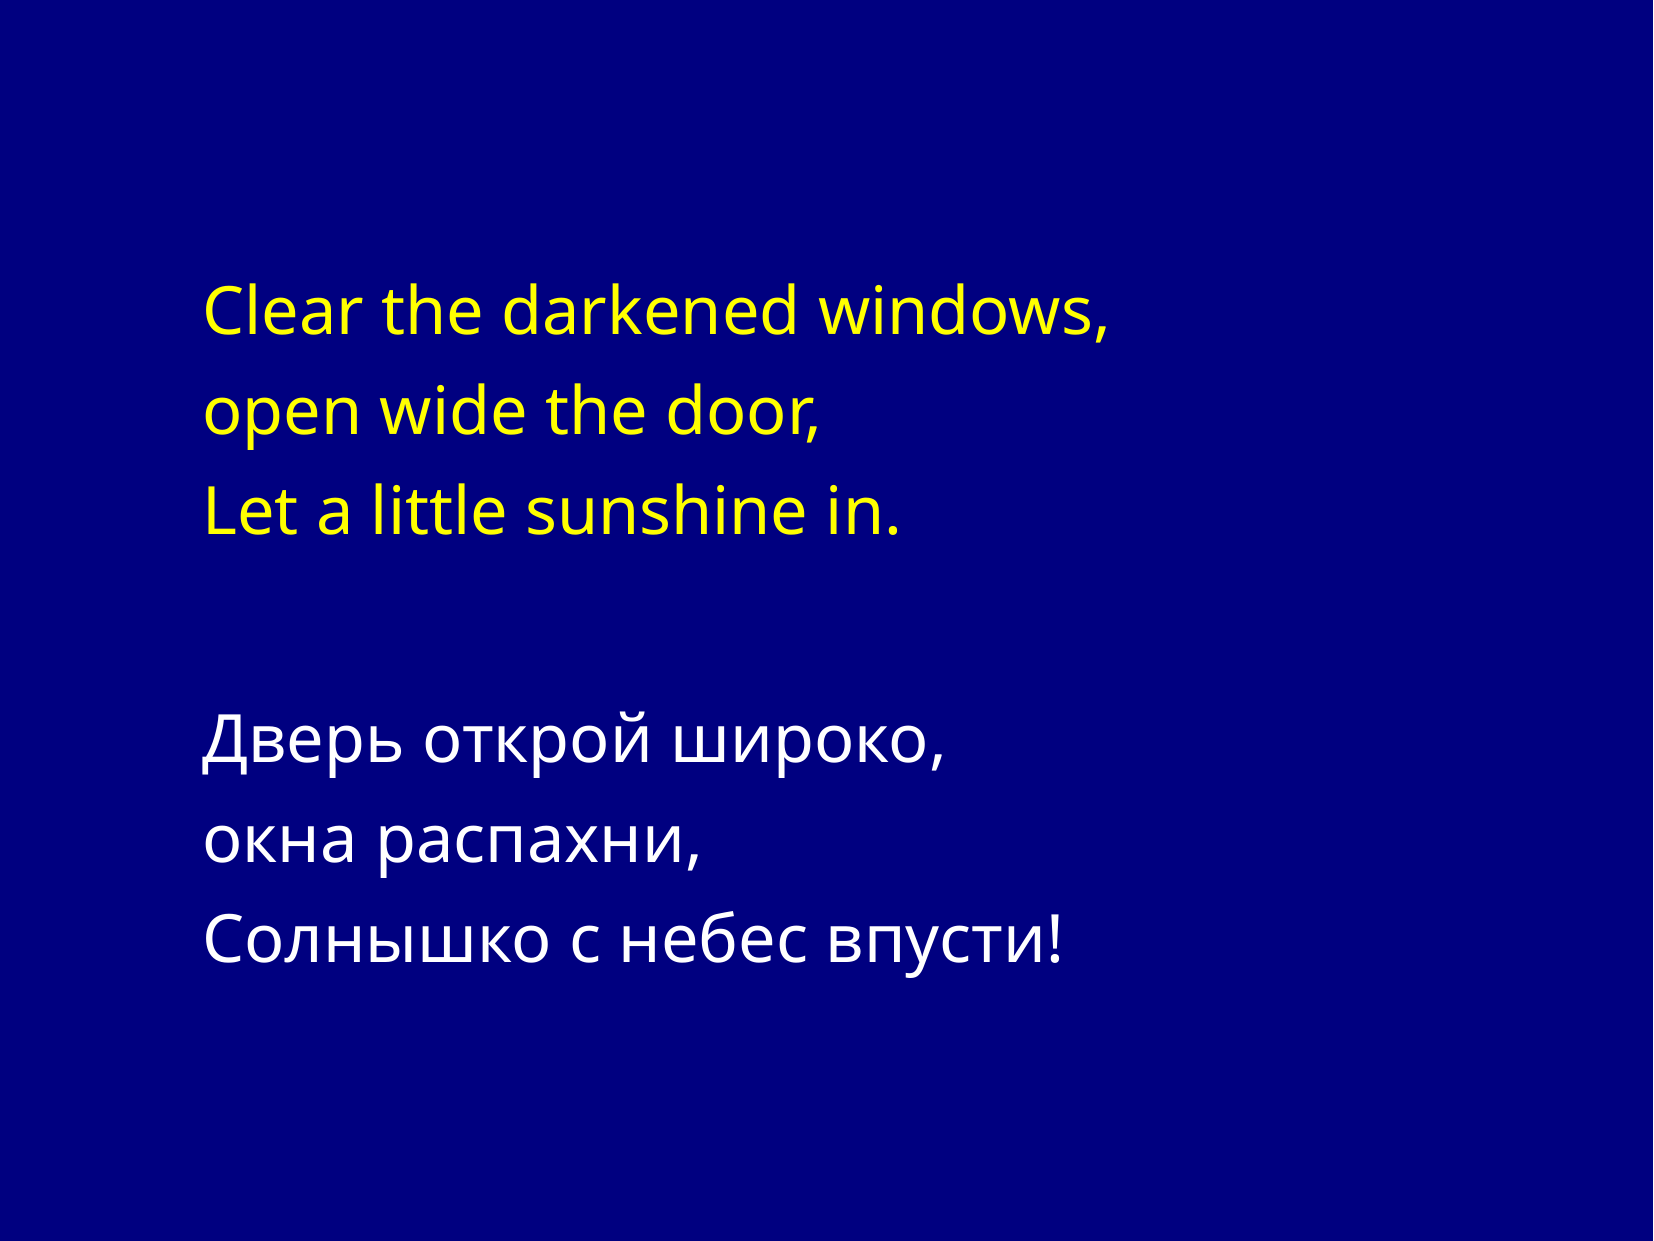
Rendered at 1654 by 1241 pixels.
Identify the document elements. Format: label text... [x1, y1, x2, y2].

text_box Clear the darkened windows, open wide the door, Let a little sunshine in. [75, 56, 1576, 638]
text_box Дверь открой широко, окна распахни, Солнышко с небес впусти! [75, 675, 1576, 1163]
